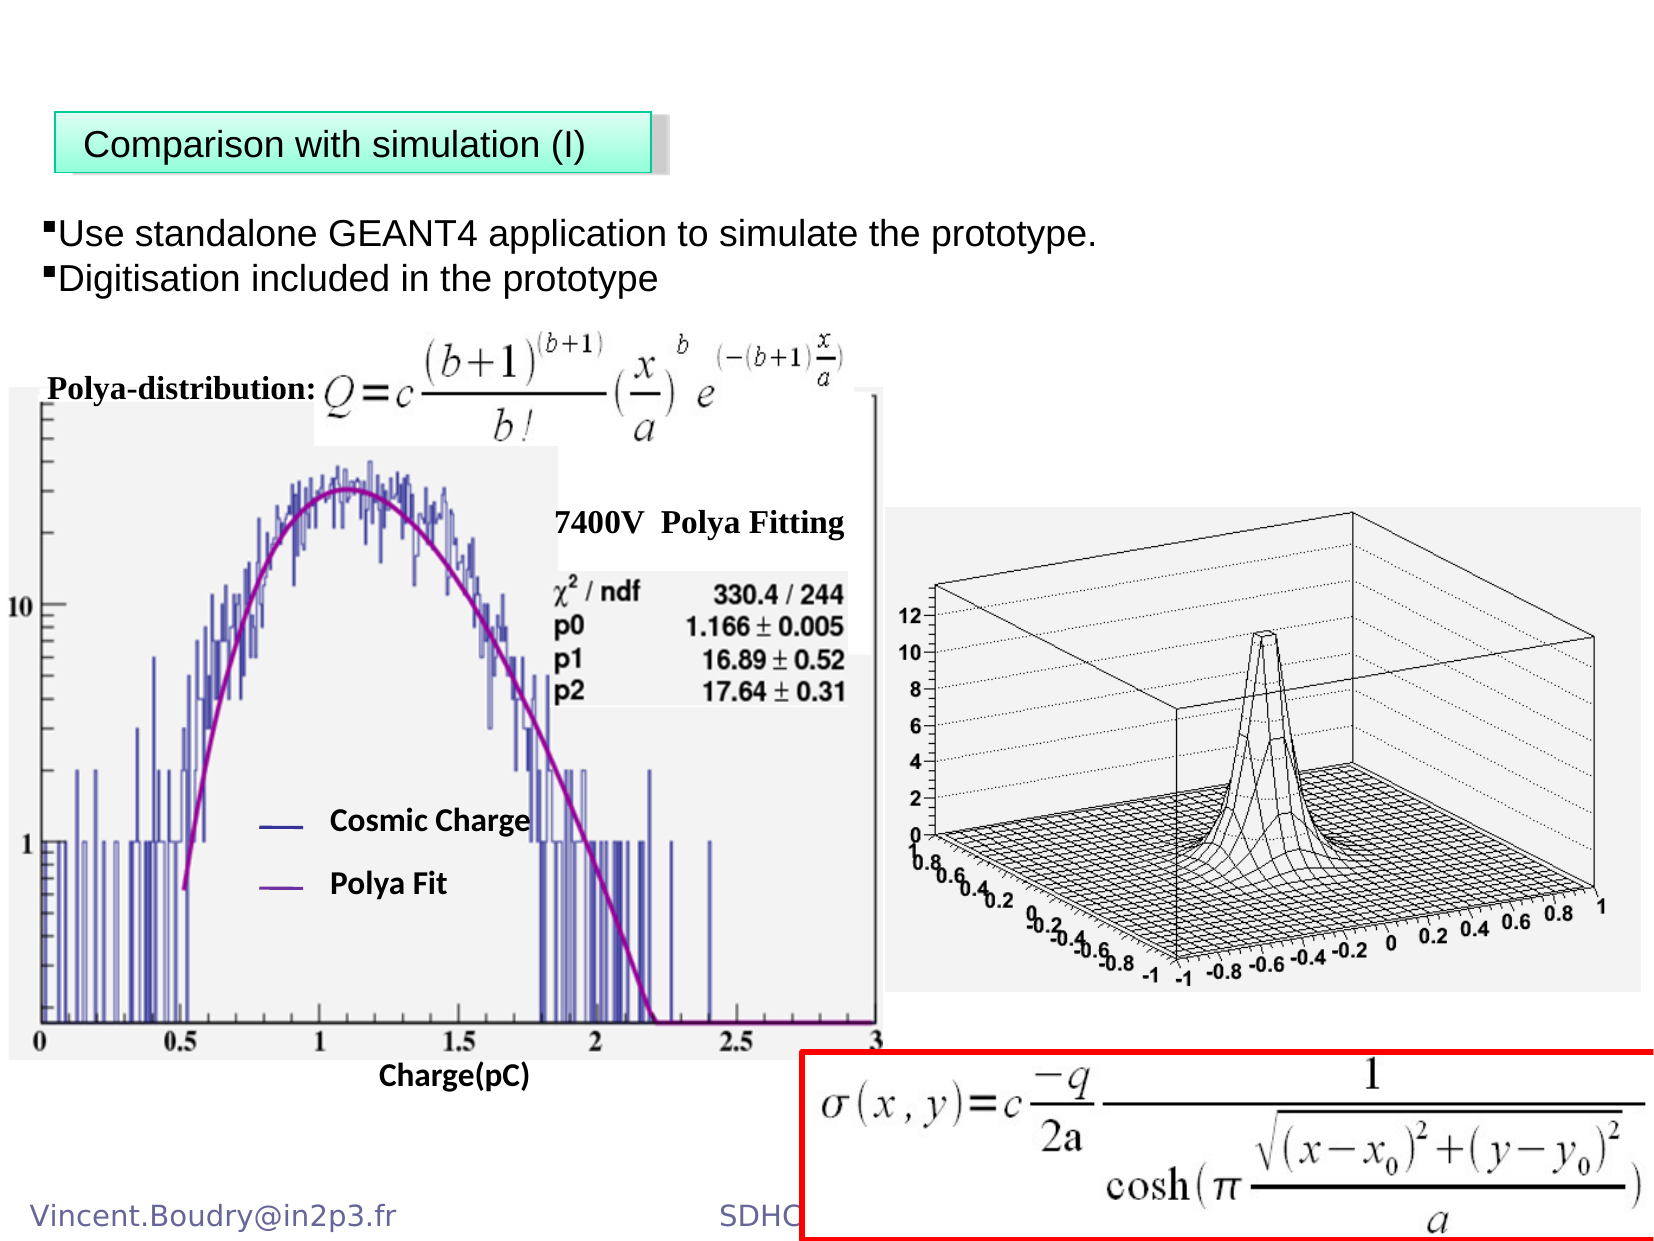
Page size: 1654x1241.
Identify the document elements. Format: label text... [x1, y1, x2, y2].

text_box Polya-distribution: [20, 358, 314, 414]
text_box 7400V Polya Fitting [527, 492, 930, 549]
text_box Comparison with simulation (I) [55, 112, 651, 173]
text_box Cosmic Charge [303, 790, 609, 846]
picture [804, 1054, 1654, 1238]
text_box Polya Fit [303, 853, 579, 909]
picture [885, 507, 1641, 992]
picture [6, 331, 883, 1060]
text_box Charge(pC) [352, 1060, 572, 1101]
text_box Use standalone GEANT4 application to simulate the prototype. Digitisation included in the prototype [25, 201, 1355, 353]
